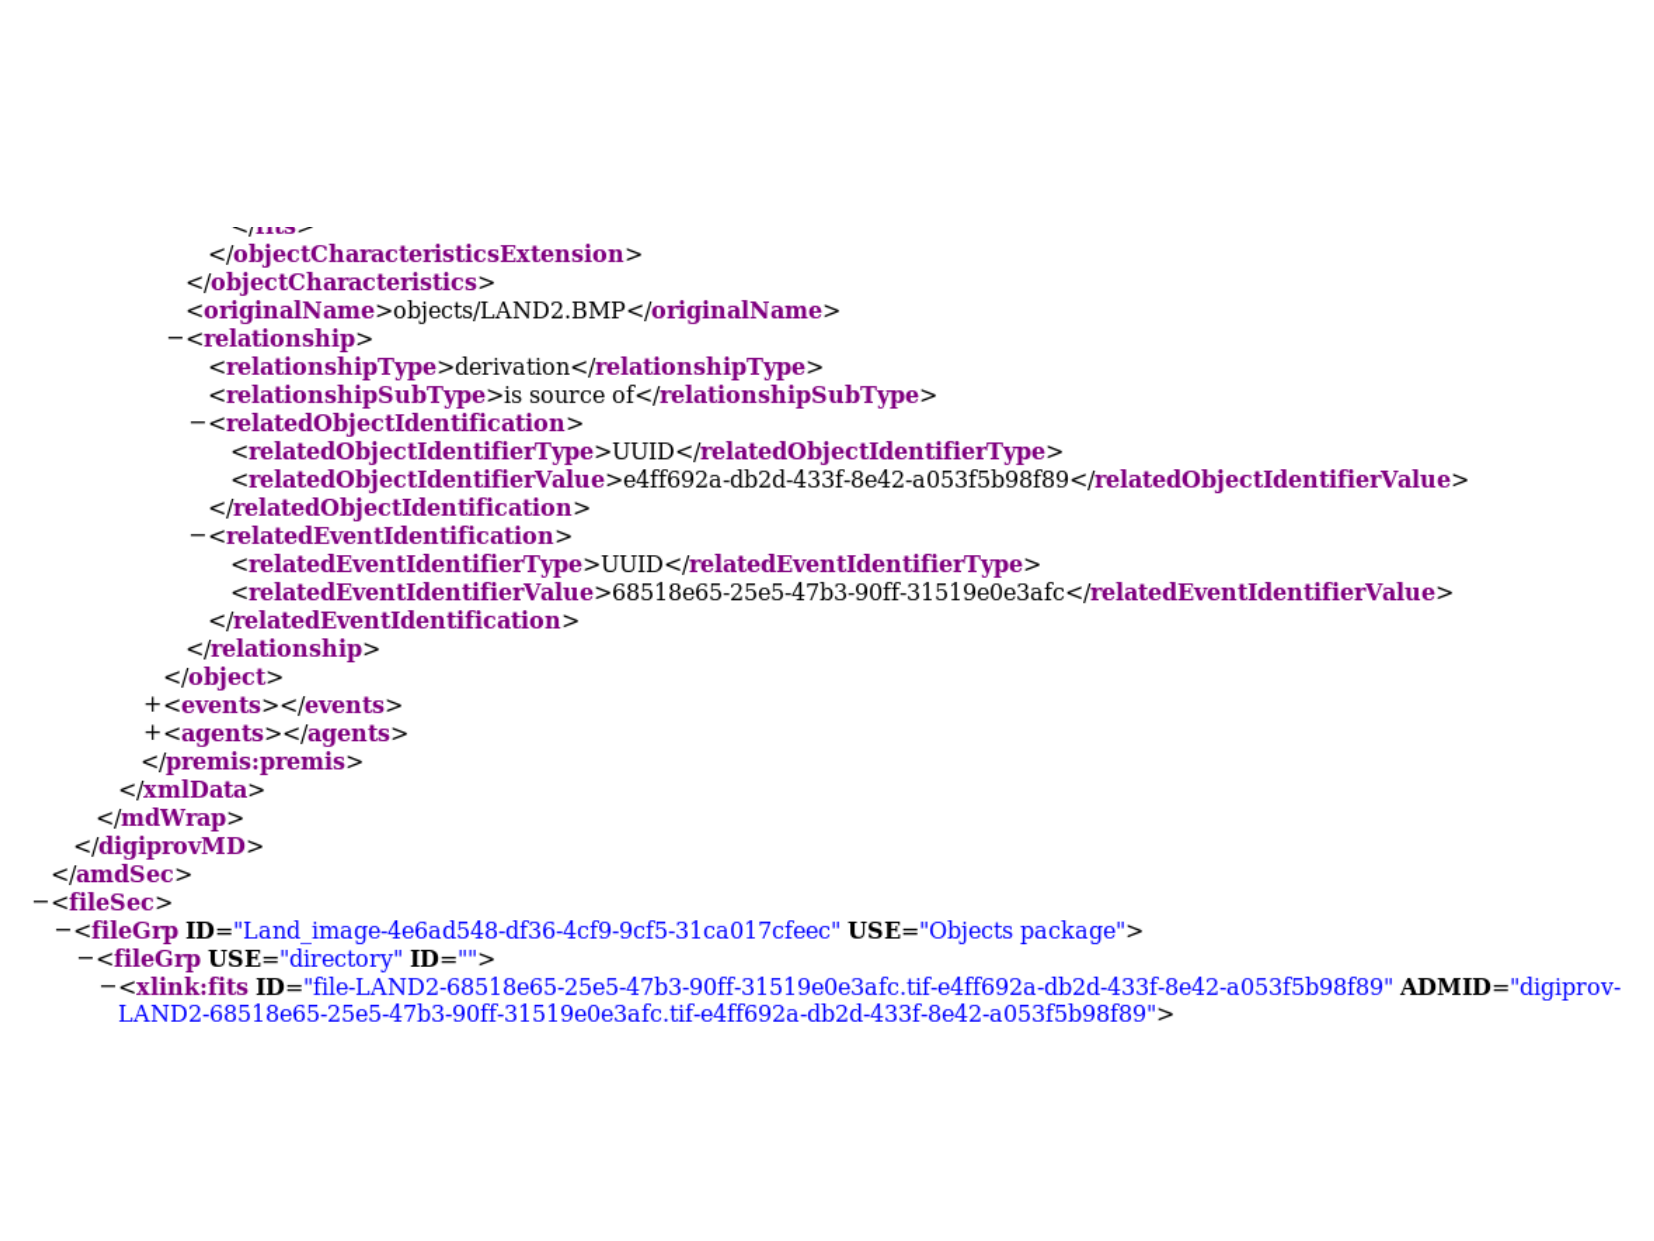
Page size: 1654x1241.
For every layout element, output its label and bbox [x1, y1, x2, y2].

picture [6, 227, 1653, 1029]
